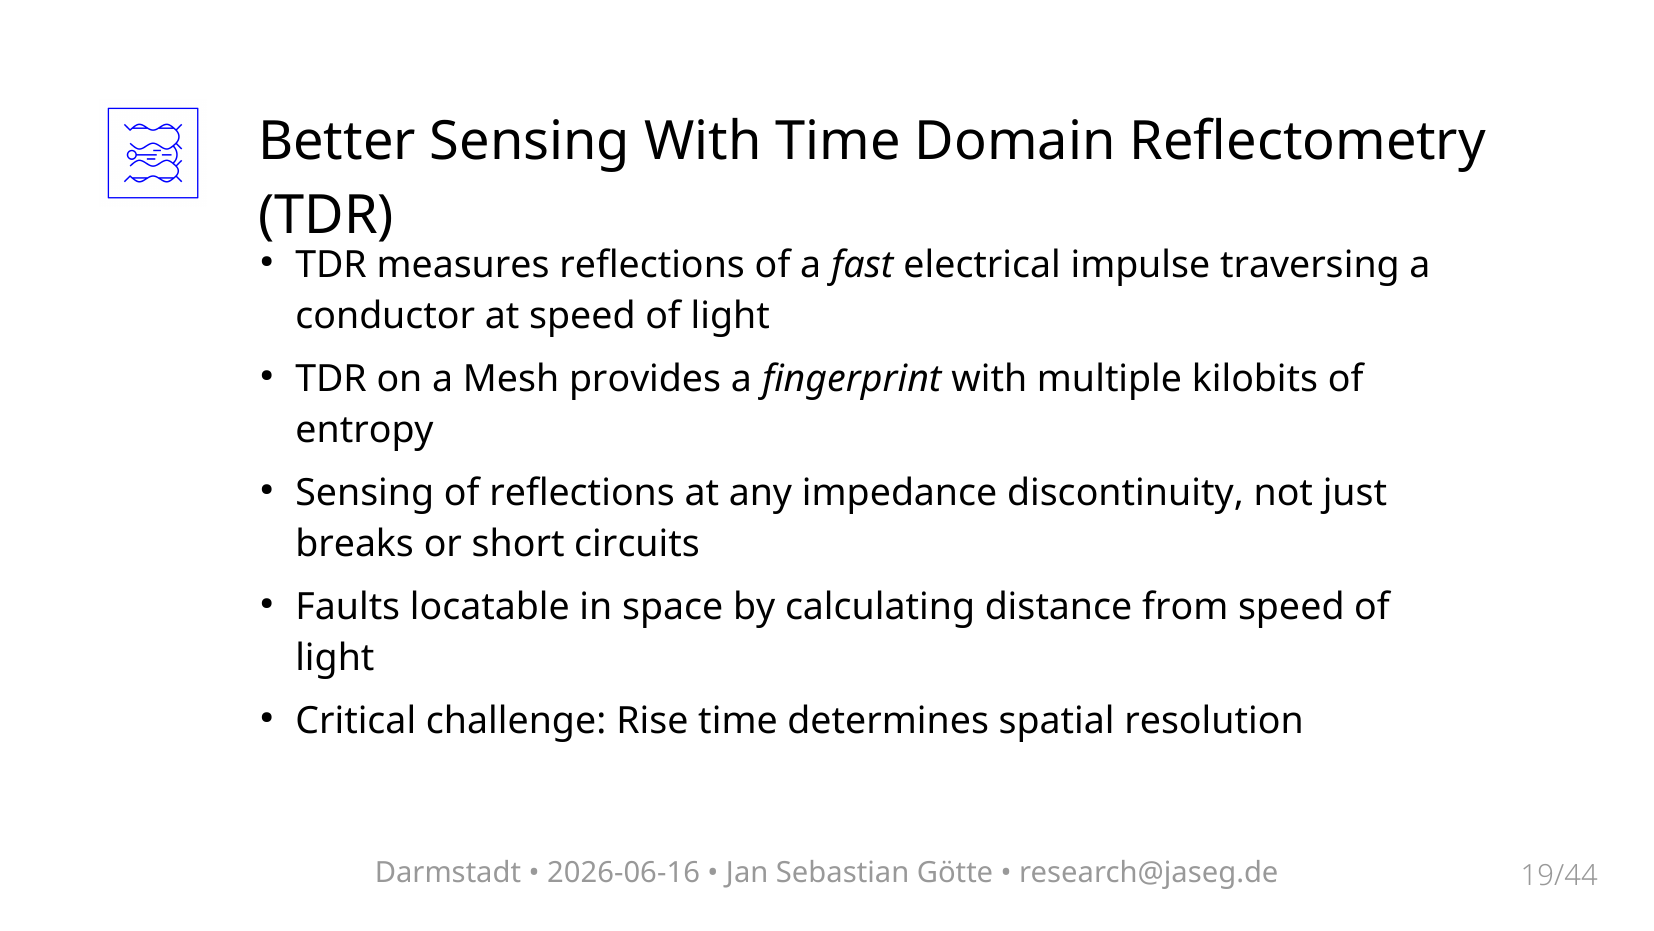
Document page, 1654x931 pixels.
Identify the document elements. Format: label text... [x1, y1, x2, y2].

text_box TDR measures reflections of a fast electrical impulse traversing a conductor at speed of light TDR on a Mesh provides a fingerprint with multiple kilobits of entropy Sensing of reflections at any impedance discontinuity, not just breaks or short circuits Faults locatable in space by calculating distance from speed of light Critical challenge: Rise time determines spatial resolution [260, 237, 1471, 784]
picture [99, 99, 207, 207]
text_box Better Sensing With Time Domain Reflectometry (TDR) [243, 93, 1595, 240]
